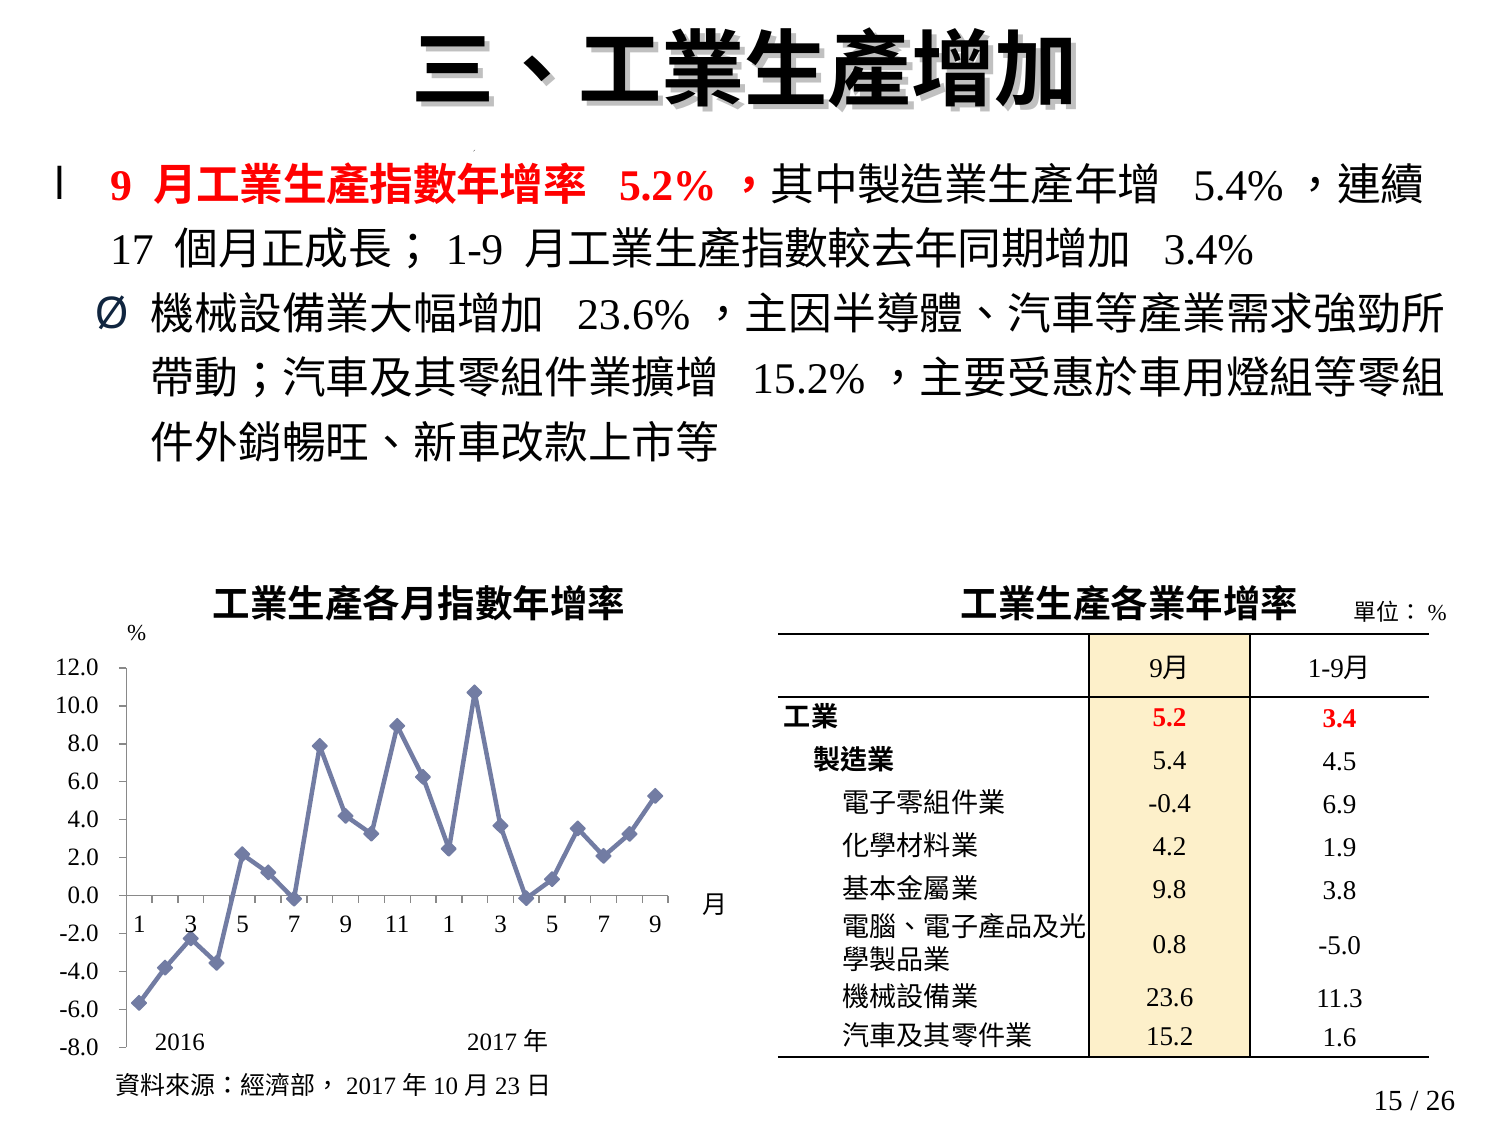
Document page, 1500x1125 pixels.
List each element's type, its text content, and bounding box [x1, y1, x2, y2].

picture [41, 643, 691, 1072]
text_box 單位：% [1317, 590, 1483, 634]
text_box 9 月工業生產指數年增率 5.2%，其中製造業生產年增 5.4%，連續 17 個月正成長；1-9 月工業生產指數較去年同期增加 3.4% 機械設備業大幅增加 23.6%，主因半導體、汽車等產業需求強勁所 帶動；汽車及其零組件業擴增 15.2%，主要受惠於車用燈組等零組 件外銷暢旺、新車改款上市等 [0, 150, 1471, 551]
picture [777, 633, 1430, 1070]
text_box 工業生產各業年增率 [823, 572, 1436, 633]
text_box % [112, 609, 180, 643]
text_box 資料來源：經濟部，2017年10月23日 [100, 1072, 656, 1106]
text_box 月 [691, 881, 745, 923]
text_box 工業生產各月指數年增率 [183, 572, 656, 634]
text_box 三、工業生產增加 [0, 3, 1500, 117]
